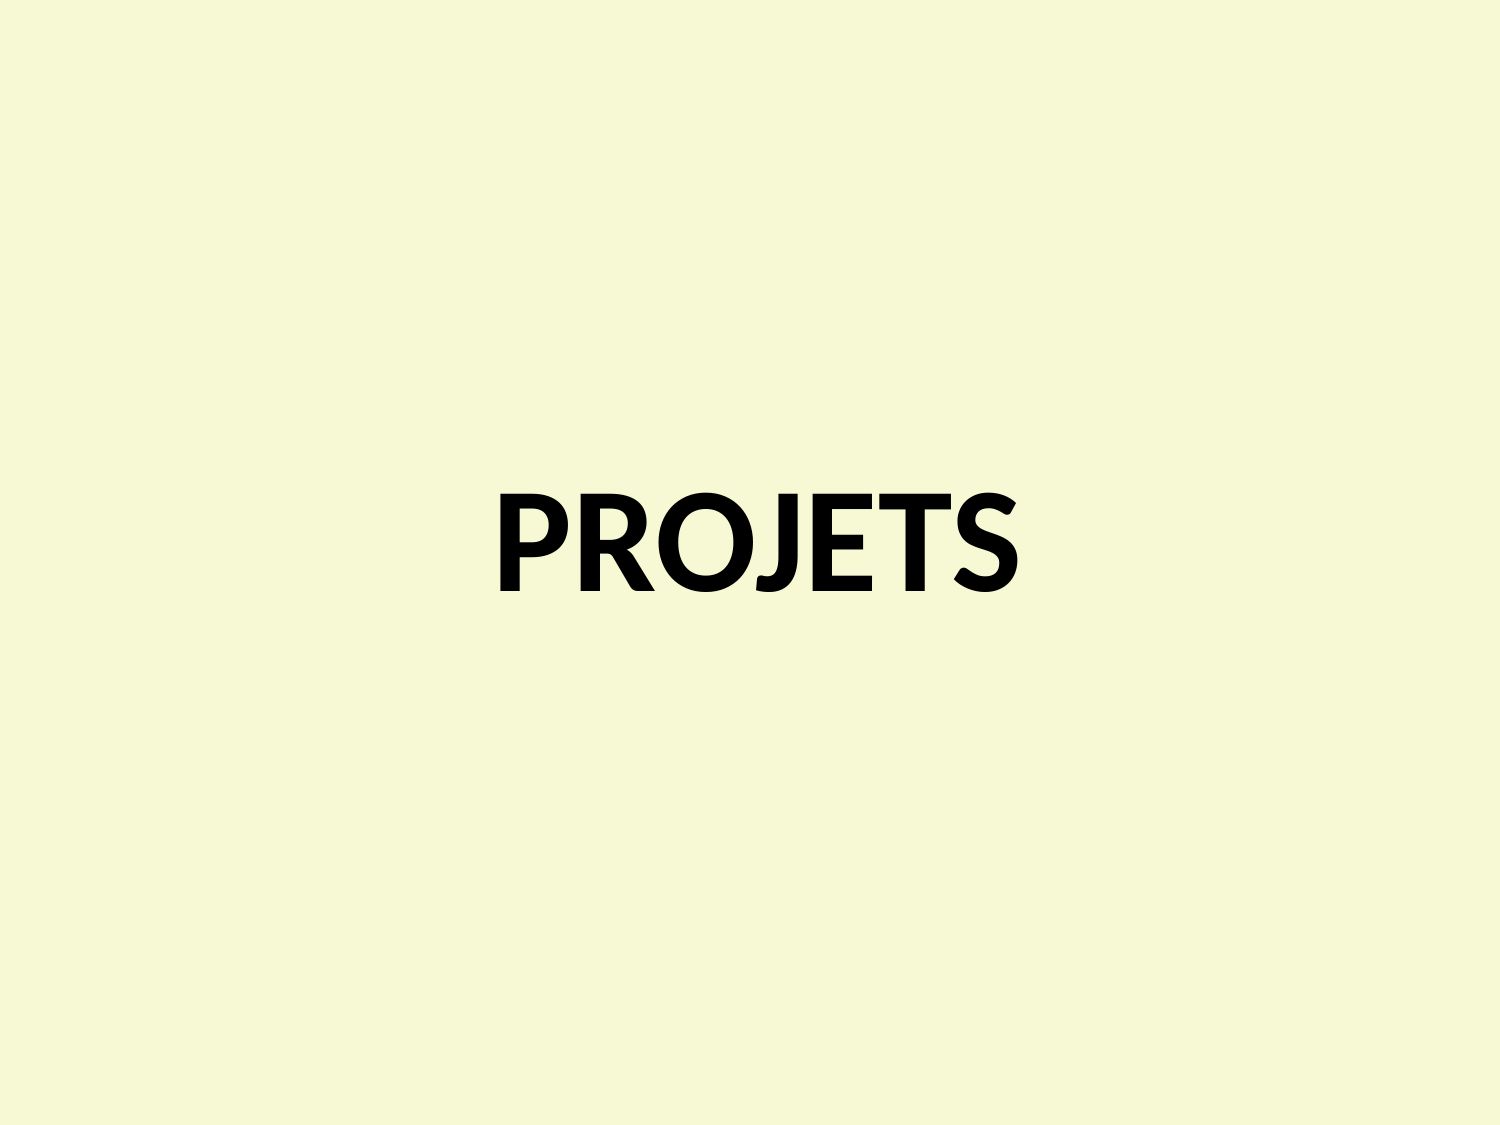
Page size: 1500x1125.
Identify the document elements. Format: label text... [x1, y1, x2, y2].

title PROJETS [82, 460, 1433, 649]
